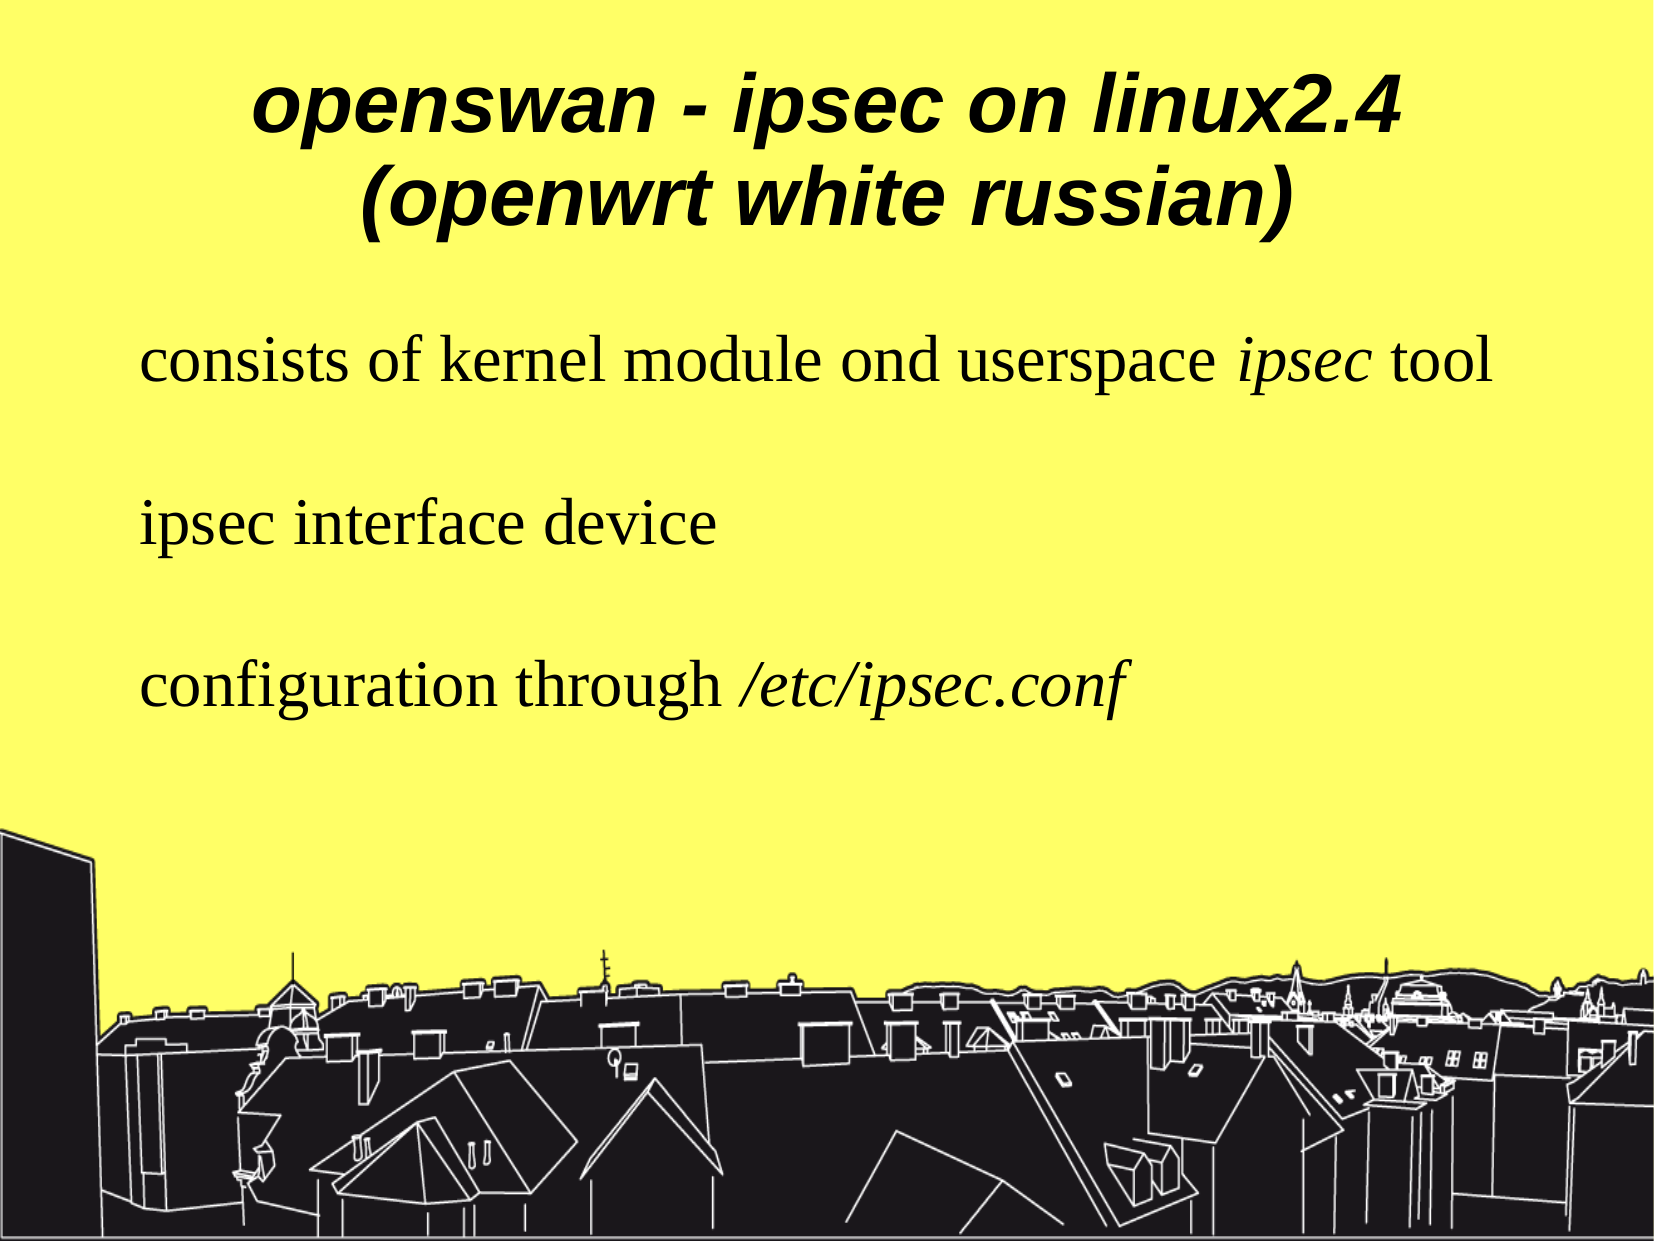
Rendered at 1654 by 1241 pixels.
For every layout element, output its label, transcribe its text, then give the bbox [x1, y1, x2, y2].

title openswan - ipsec on linux2.4 (openwrt white russian) [121, 46, 1534, 254]
list consists of kernel module ond userspace ipsec tool ipsec interface device configuration through /etc/ipsec.conf [121, 322, 1561, 1118]
picture [0, 827, 1654, 1241]
